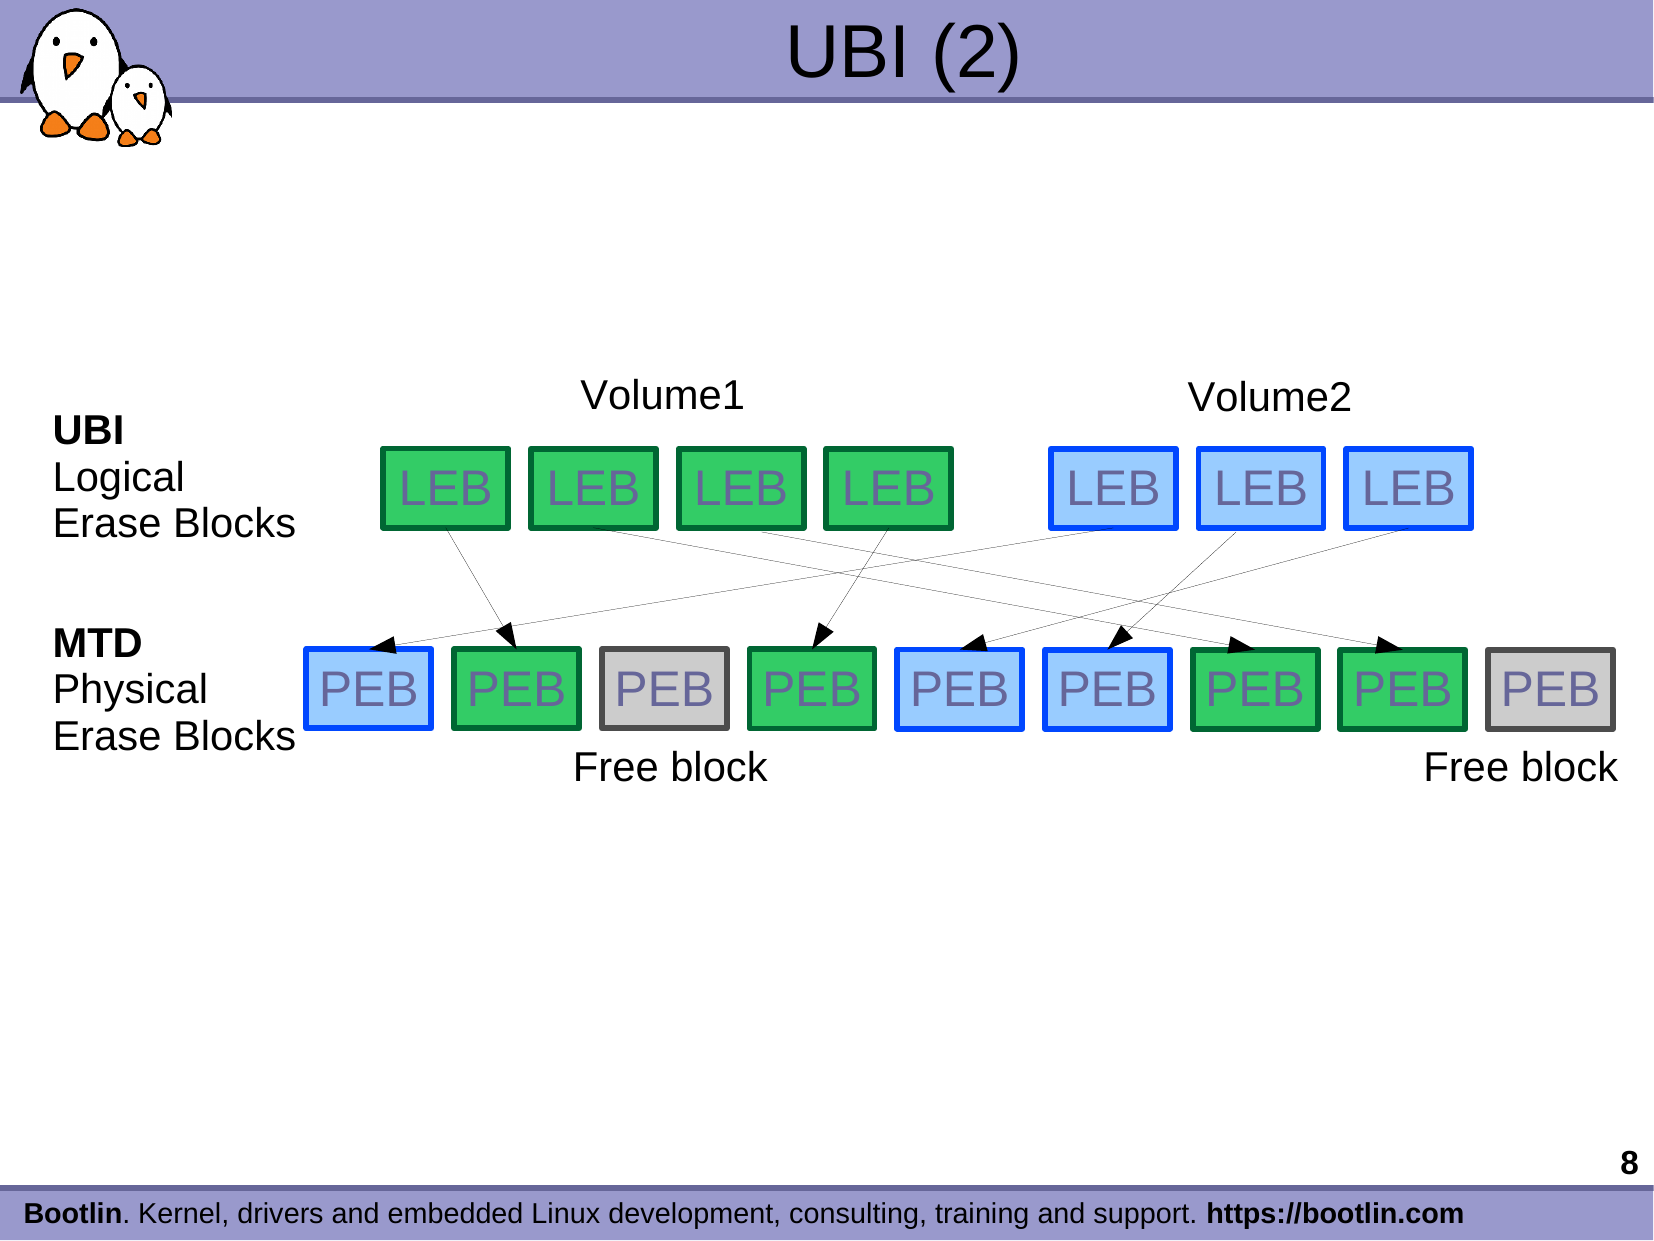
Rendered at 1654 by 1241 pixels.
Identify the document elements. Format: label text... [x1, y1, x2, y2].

text_box PEB [306, 649, 432, 729]
text_box PEB [601, 649, 727, 729]
text_box Free block [572, 743, 769, 797]
text_box PEB [1192, 649, 1318, 729]
text_box LEB [1198, 448, 1324, 528]
text_box MTD Physical Erase Blocks [52, 619, 297, 778]
text_box LEB [530, 448, 656, 528]
text_box LEB [1050, 448, 1176, 528]
picture [20, 8, 172, 147]
text_box PEB [1487, 649, 1613, 729]
text_box Volume2 [1187, 374, 1353, 427]
text_box LEB [1346, 448, 1472, 528]
text_box Volume1 [580, 371, 746, 424]
text_box LEB [678, 448, 804, 528]
text_box PEB [1340, 649, 1466, 729]
text_box PEB [454, 649, 580, 729]
text_box PEB [1044, 649, 1170, 729]
text_box PEB [897, 649, 1023, 729]
text_box LEB [383, 448, 509, 528]
text_box Free block [1423, 743, 1619, 797]
text_box PEB [749, 649, 875, 729]
text_box UBI Logical Erase Blocks [52, 407, 297, 566]
title UBI (2) [178, 4, 1631, 98]
text_box LEB [826, 448, 952, 528]
